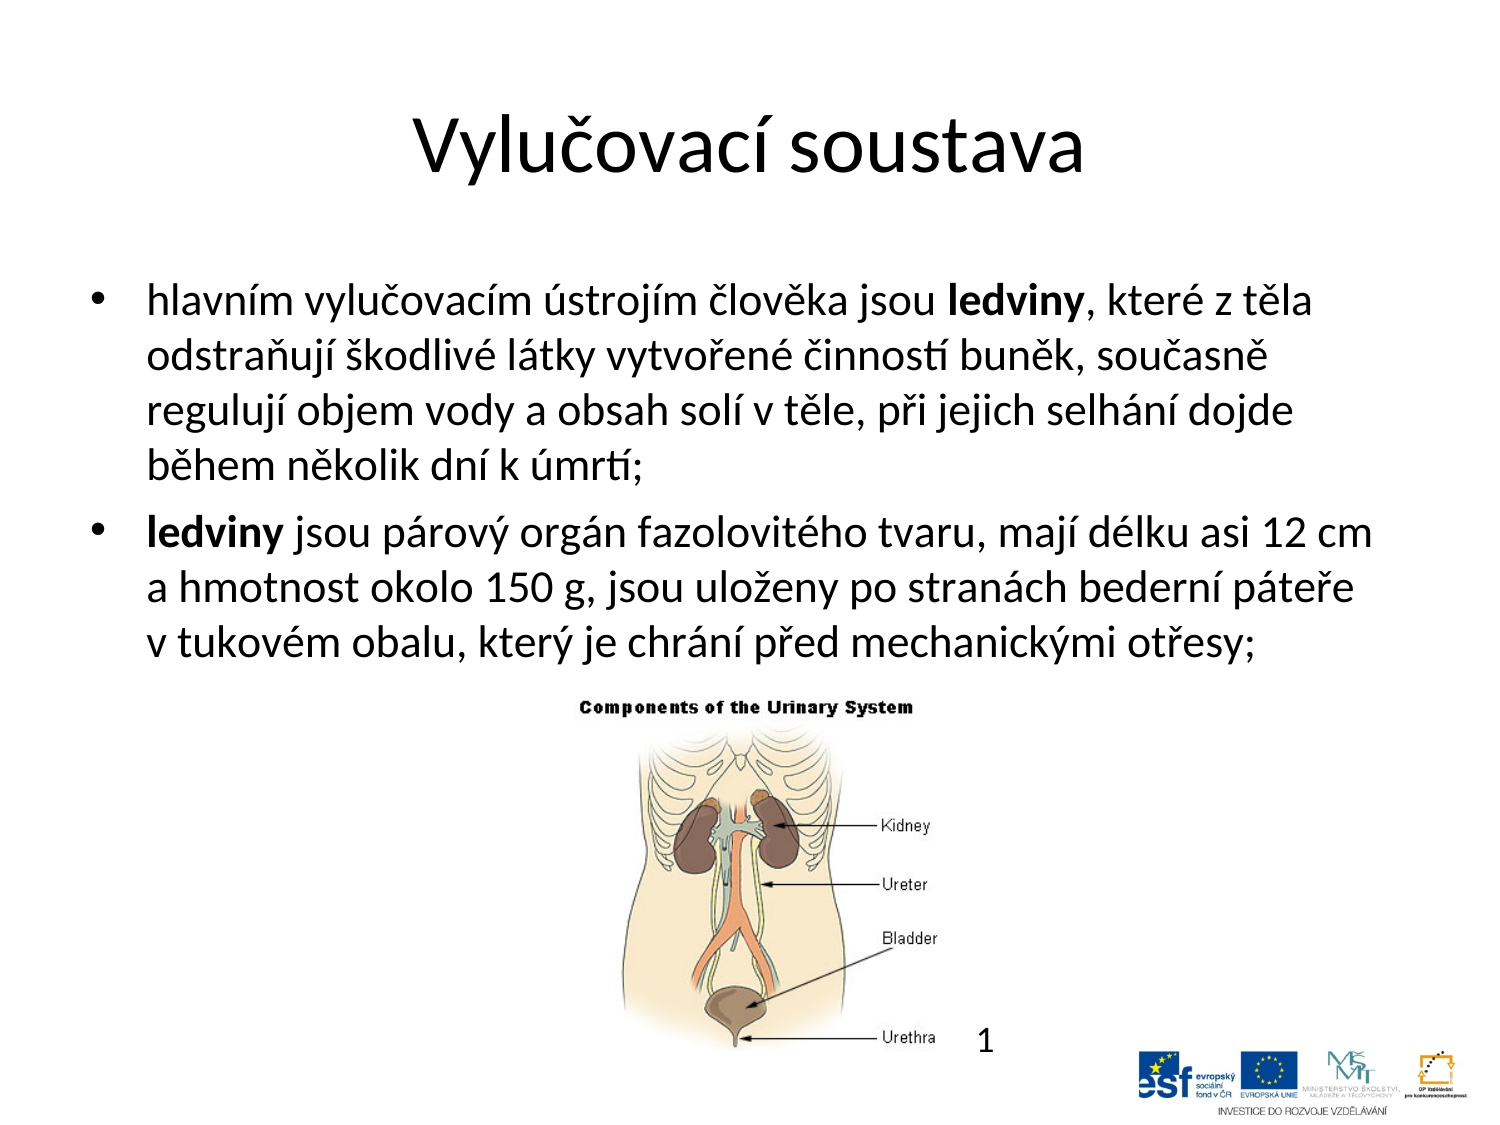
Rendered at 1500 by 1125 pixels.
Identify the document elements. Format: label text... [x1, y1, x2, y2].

title Vylučovací soustava [75, 45, 1426, 233]
list hlavním vylučovacím ústrojím člověka jsou ledviny, které z těla odstraňují škodlivé látky vytvořené činností buněk, současně regulují objem vody a obsah solí v těle, při jejich selhání dojde během několik dní k úmrtí; ledviny jsou párový orgán fazolovitého tvaru, mají délku asi 12 cm a hmotnost okolo 150 g, jsou uloženy po stranách bederní páteře v tukovém obalu, který je chrání před mechanickými otřesy; [75, 262, 1426, 1005]
picture [574, 691, 1020, 1072]
picture [1125, 1035, 1476, 1125]
text_box 1 [960, 1007, 1020, 1069]
